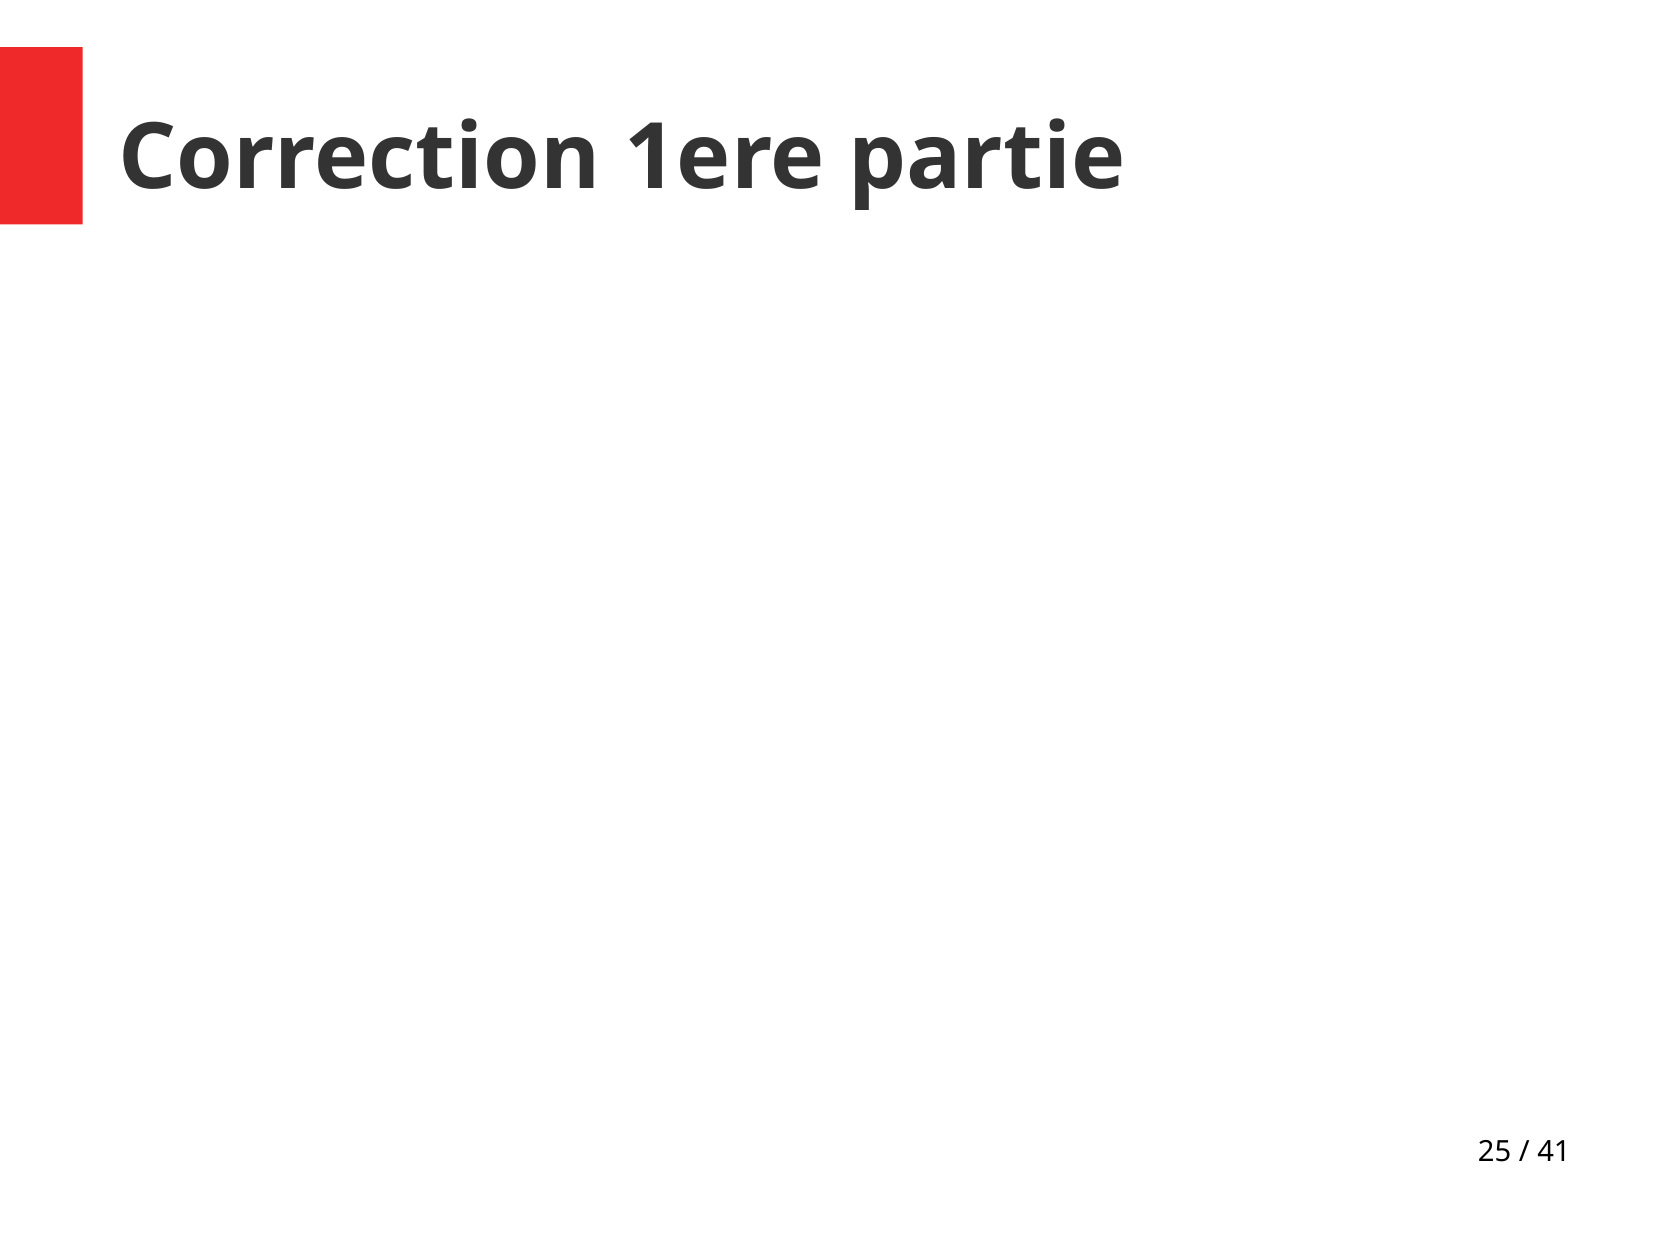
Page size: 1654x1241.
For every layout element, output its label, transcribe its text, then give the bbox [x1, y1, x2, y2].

title Correction 1ere partie [118, 49, 1571, 257]
